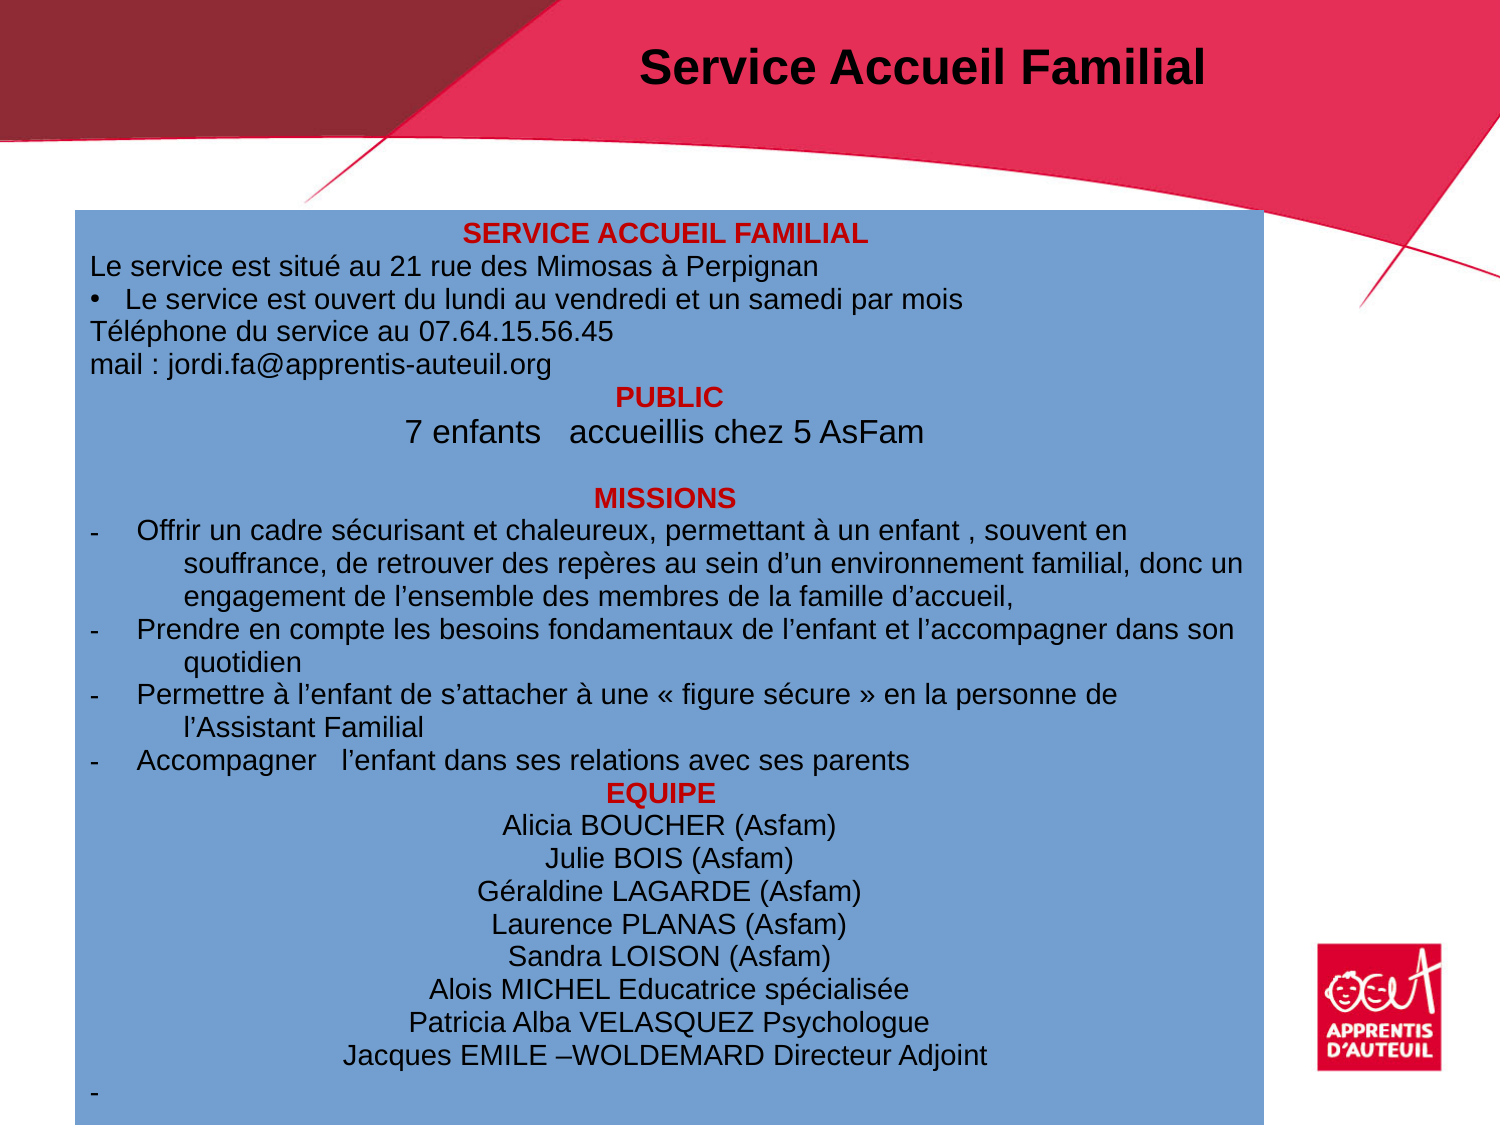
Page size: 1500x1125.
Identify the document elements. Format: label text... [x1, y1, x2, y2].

table_cell MISSIONS Offrir un cadre sécurisant et chaleureux, permettant à un enfant , souvent en souffrance, de retrouver des repères au sein d’un environnement familial, donc un engagement de l’ensemble des membres de la famille d’accueil, Prendre en compte les besoins fondamentaux de l’enfant et l’accompagner dans son quotidien Permettre à l’enfant de s’attacher à une « figure sécure » en la personne de l’Assistant Familial Accompagner l’enfant dans ses relations avec ses parents EQUIPE Alicia BOUCHER (Asfam) Julie BOIS (Asfam) Géraldine LAGARDE (Asfam) Laurence PLANAS (Asfam) Sandra LOISON (Asfam) Alois MICHEL Educatrice spécialisée Patricia Alba VELASQUEZ Psychologue Jacques EMILE –WOLDEMARD Directeur Adjoint [75, 474, 1264, 1125]
text_box Service Accueil Familial [443, 26, 1417, 103]
table_header SERVICE ACCUEIL FAMILIAL Le service est situé au 21 rue des Mimosas à Perpignan Le service est ouvert du lundi au vendredi et un samedi par mois Téléphone du service au 07.64.15.56.45 mail : jordi.fa@apprentis-auteuil.org PUBLIC 7 enfants accueillis chez 5 AsFam [75, 210, 1264, 474]
